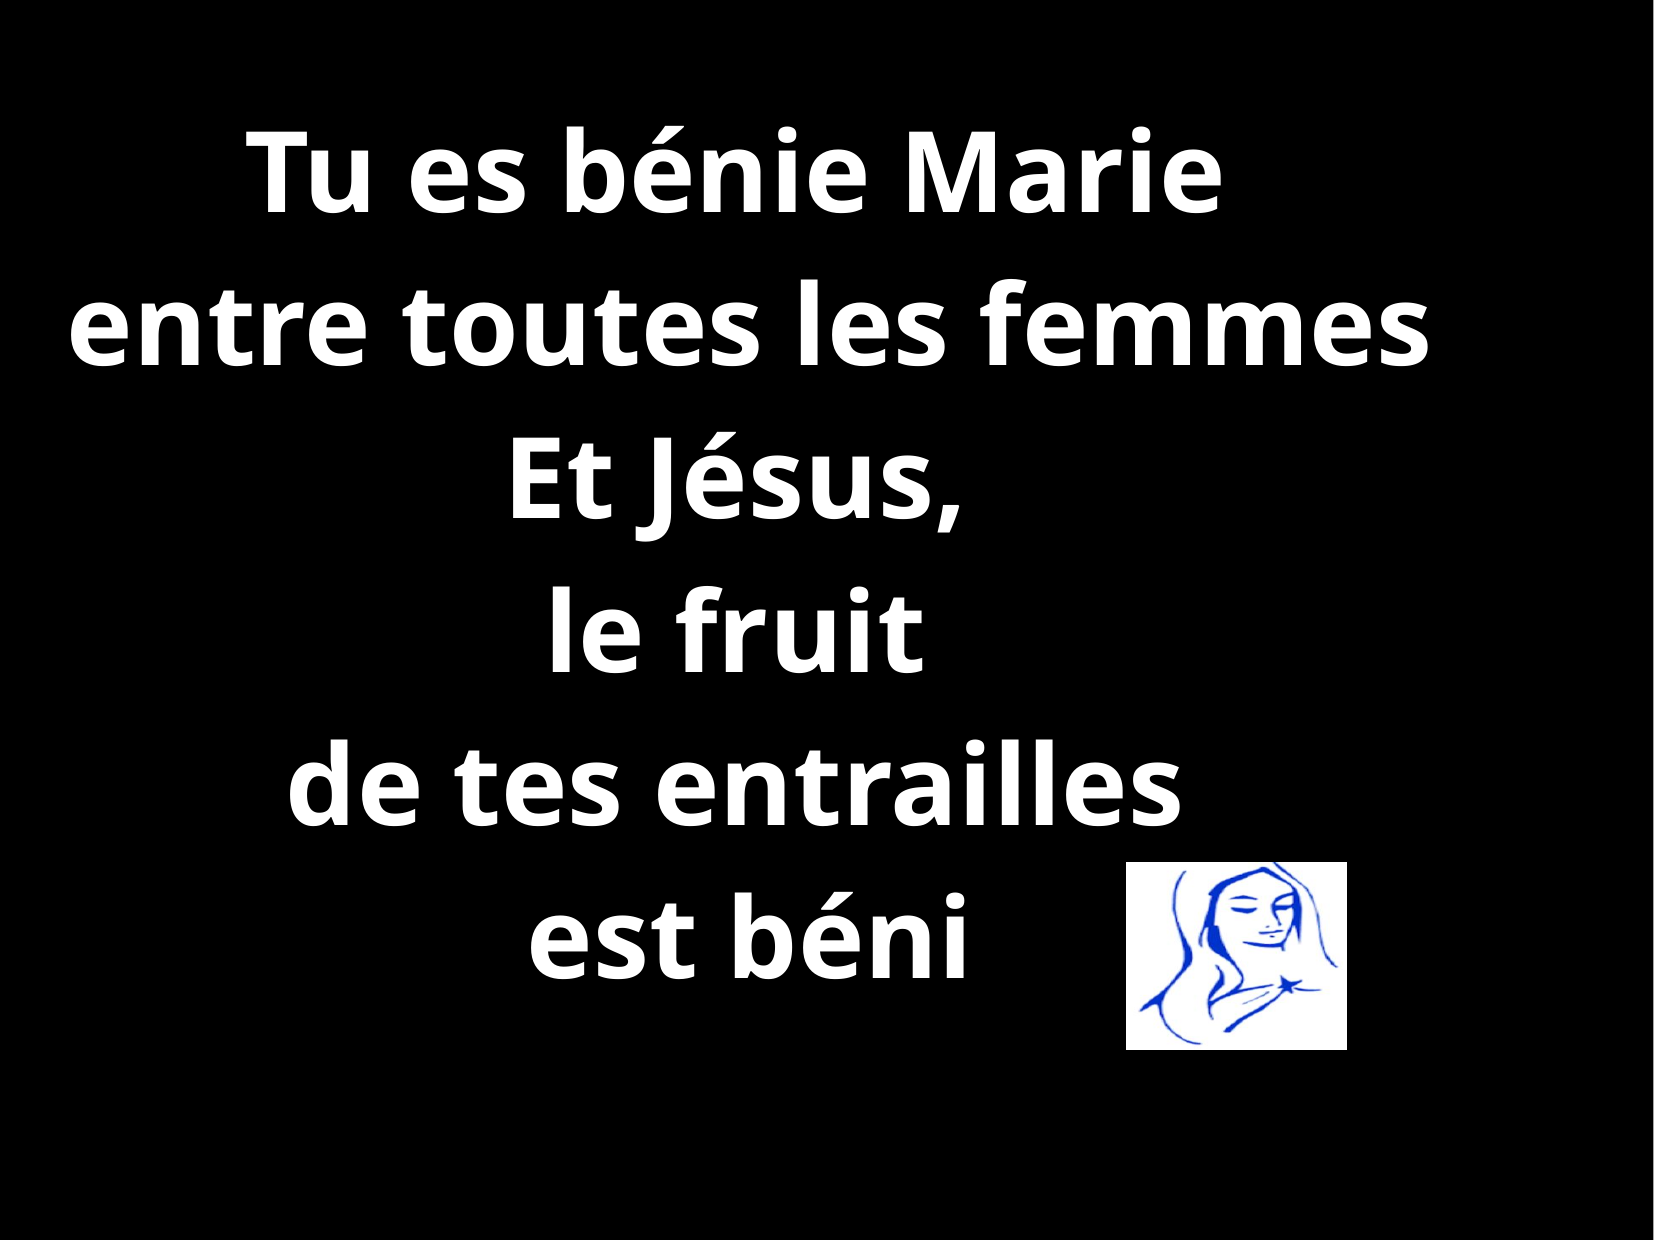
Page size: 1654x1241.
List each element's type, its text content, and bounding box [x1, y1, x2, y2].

subtitle Tu es bénie Marie entre toutes les femmes Et Jésus, le fruit de tes entrailles est béni [21, 0, 1479, 1121]
picture [1126, 862, 1347, 1051]
